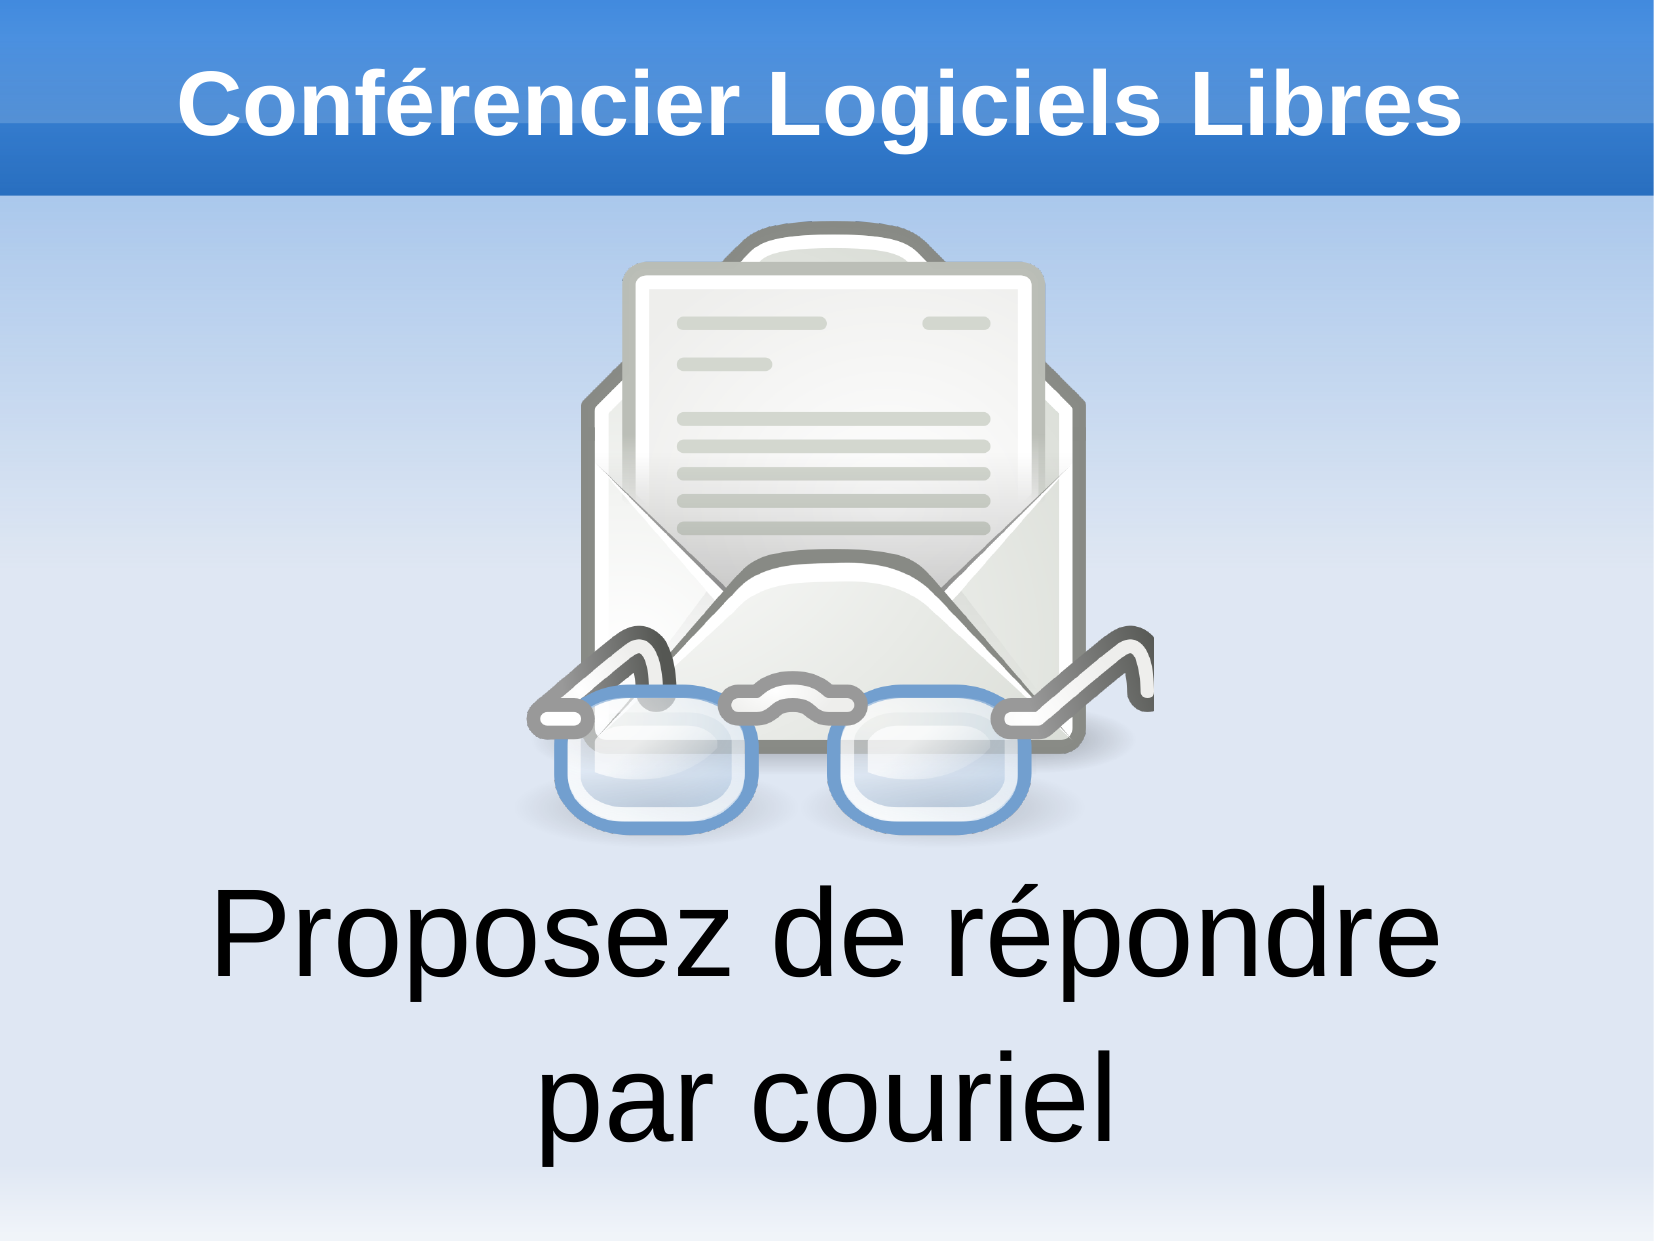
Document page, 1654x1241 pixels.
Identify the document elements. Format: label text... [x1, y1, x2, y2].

picture [0, 0, 1654, 1241]
title Conférencier Logiciels Libres [76, 0, 1565, 208]
text_box Proposez de répondre par couriel [193, 856, 1461, 1206]
